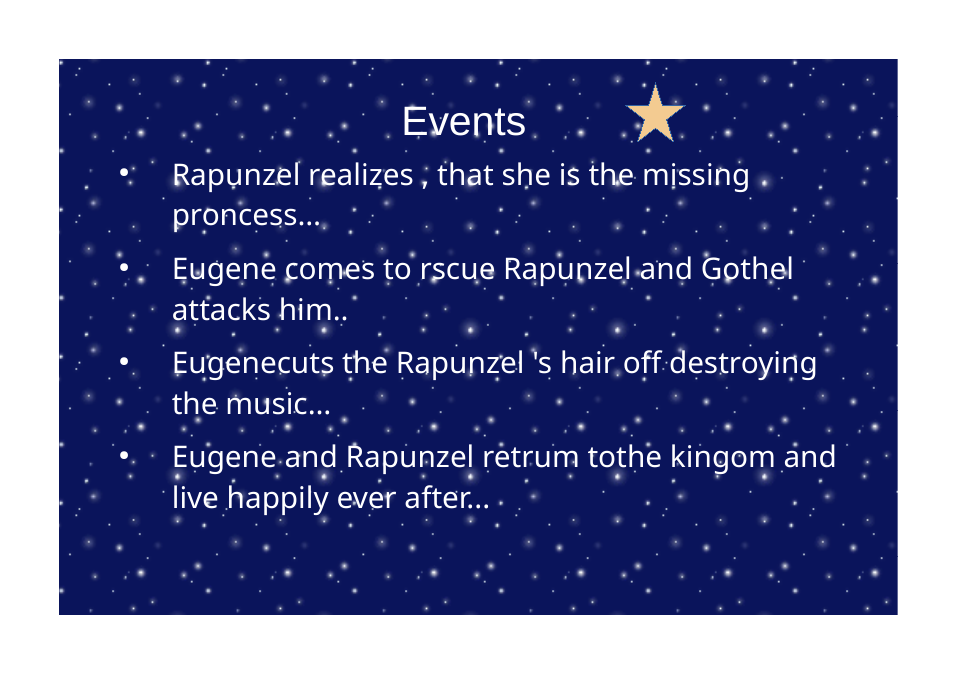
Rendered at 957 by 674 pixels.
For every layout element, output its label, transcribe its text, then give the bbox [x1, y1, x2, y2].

title Events [242, 0, 686, 153]
text_box [625, 82, 686, 142]
picture [59, 59, 898, 615]
list Rapunzel realizes , that she is the missing proncess… Eugene comes to rscue Rapunzel and Gothel attacks him.. Eugenecuts the Rapunzel 's hair off destroying the music… Eugene and Rapunzel retrum tothe kingom and live happily ever after... [100, 153, 856, 476]
